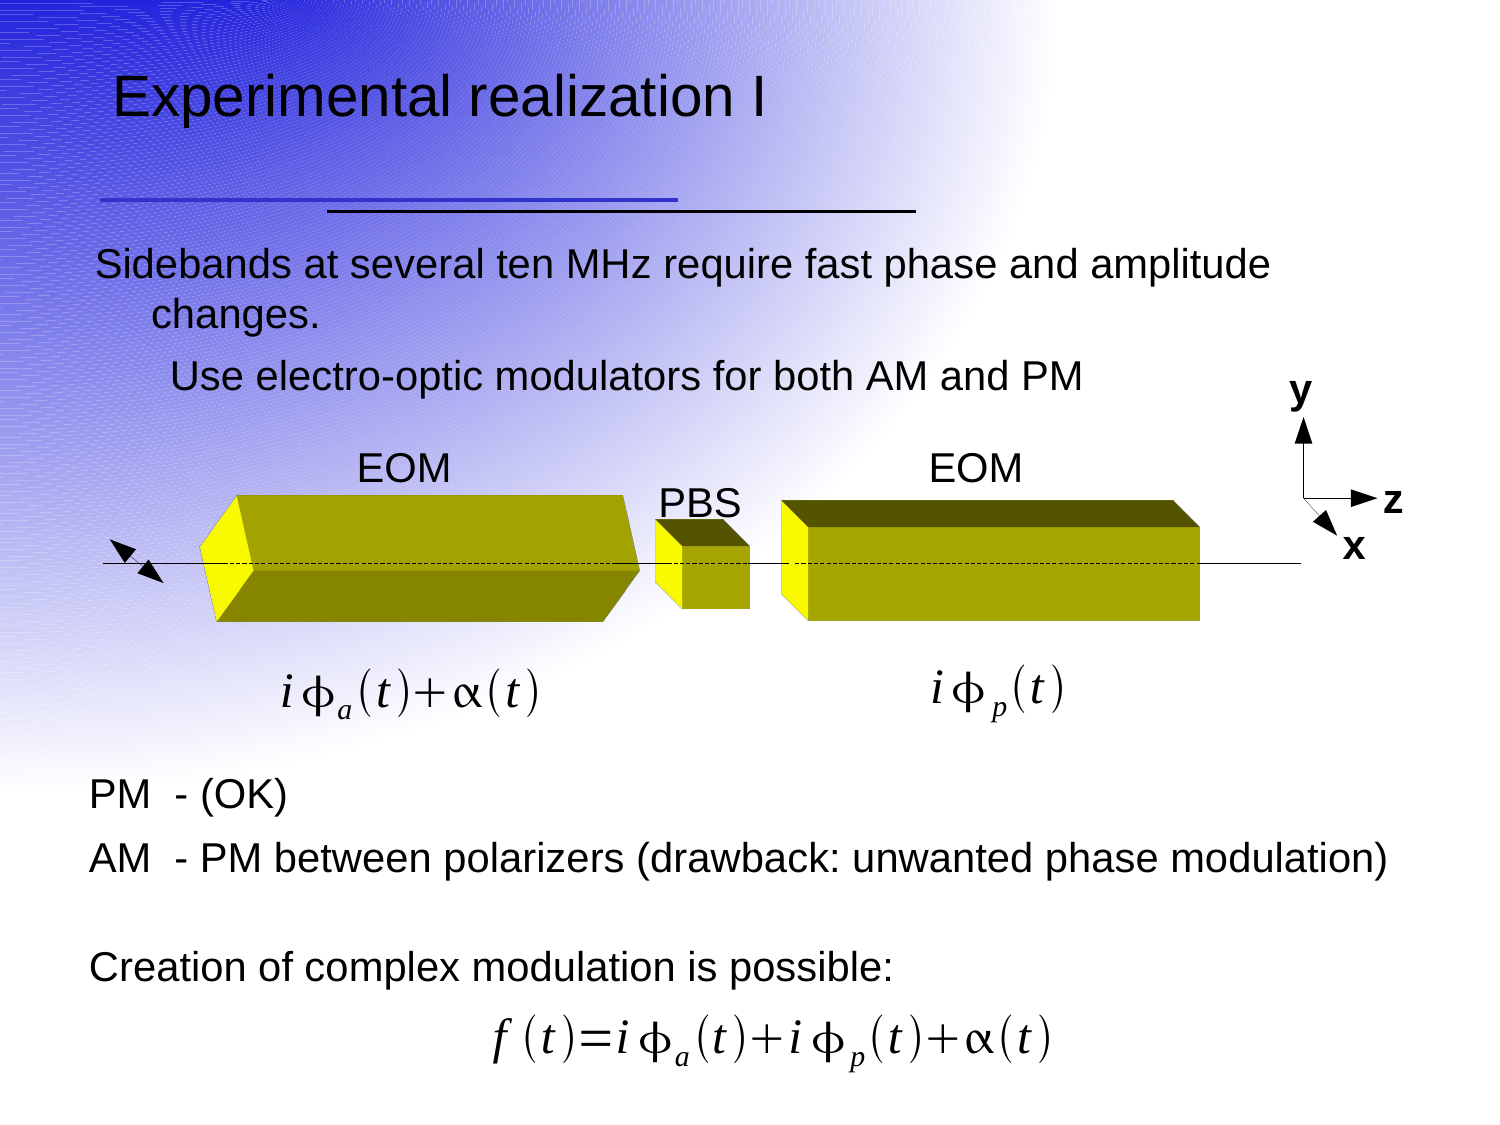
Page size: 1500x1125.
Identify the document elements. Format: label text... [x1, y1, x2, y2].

title Experimental realization I [112, 24, 1388, 163]
list PM - (OK) AM - PM between polarizers (drawback: unwanted phase modulation) Creation of complex modulation is possible: [88, 767, 1464, 1044]
text_box [683, 547, 749, 608]
chart [923, 658, 1072, 724]
text_box PBS [658, 477, 773, 525]
text_box y [1289, 363, 1315, 412]
list Sidebands at several ten MHz require fast phase and amplitude changes. Use electro-optic modulators for both AM and PM [94, 237, 1370, 429]
text_box EOM [356, 442, 471, 490]
text_box z [1382, 473, 1405, 522]
text_box [809, 527, 1199, 620]
text_box EOM [928, 442, 1043, 490]
chart [273, 662, 547, 727]
text_box x [1342, 519, 1368, 567]
chart [475, 1044, 1059, 1074]
text_box [219, 571, 638, 621]
